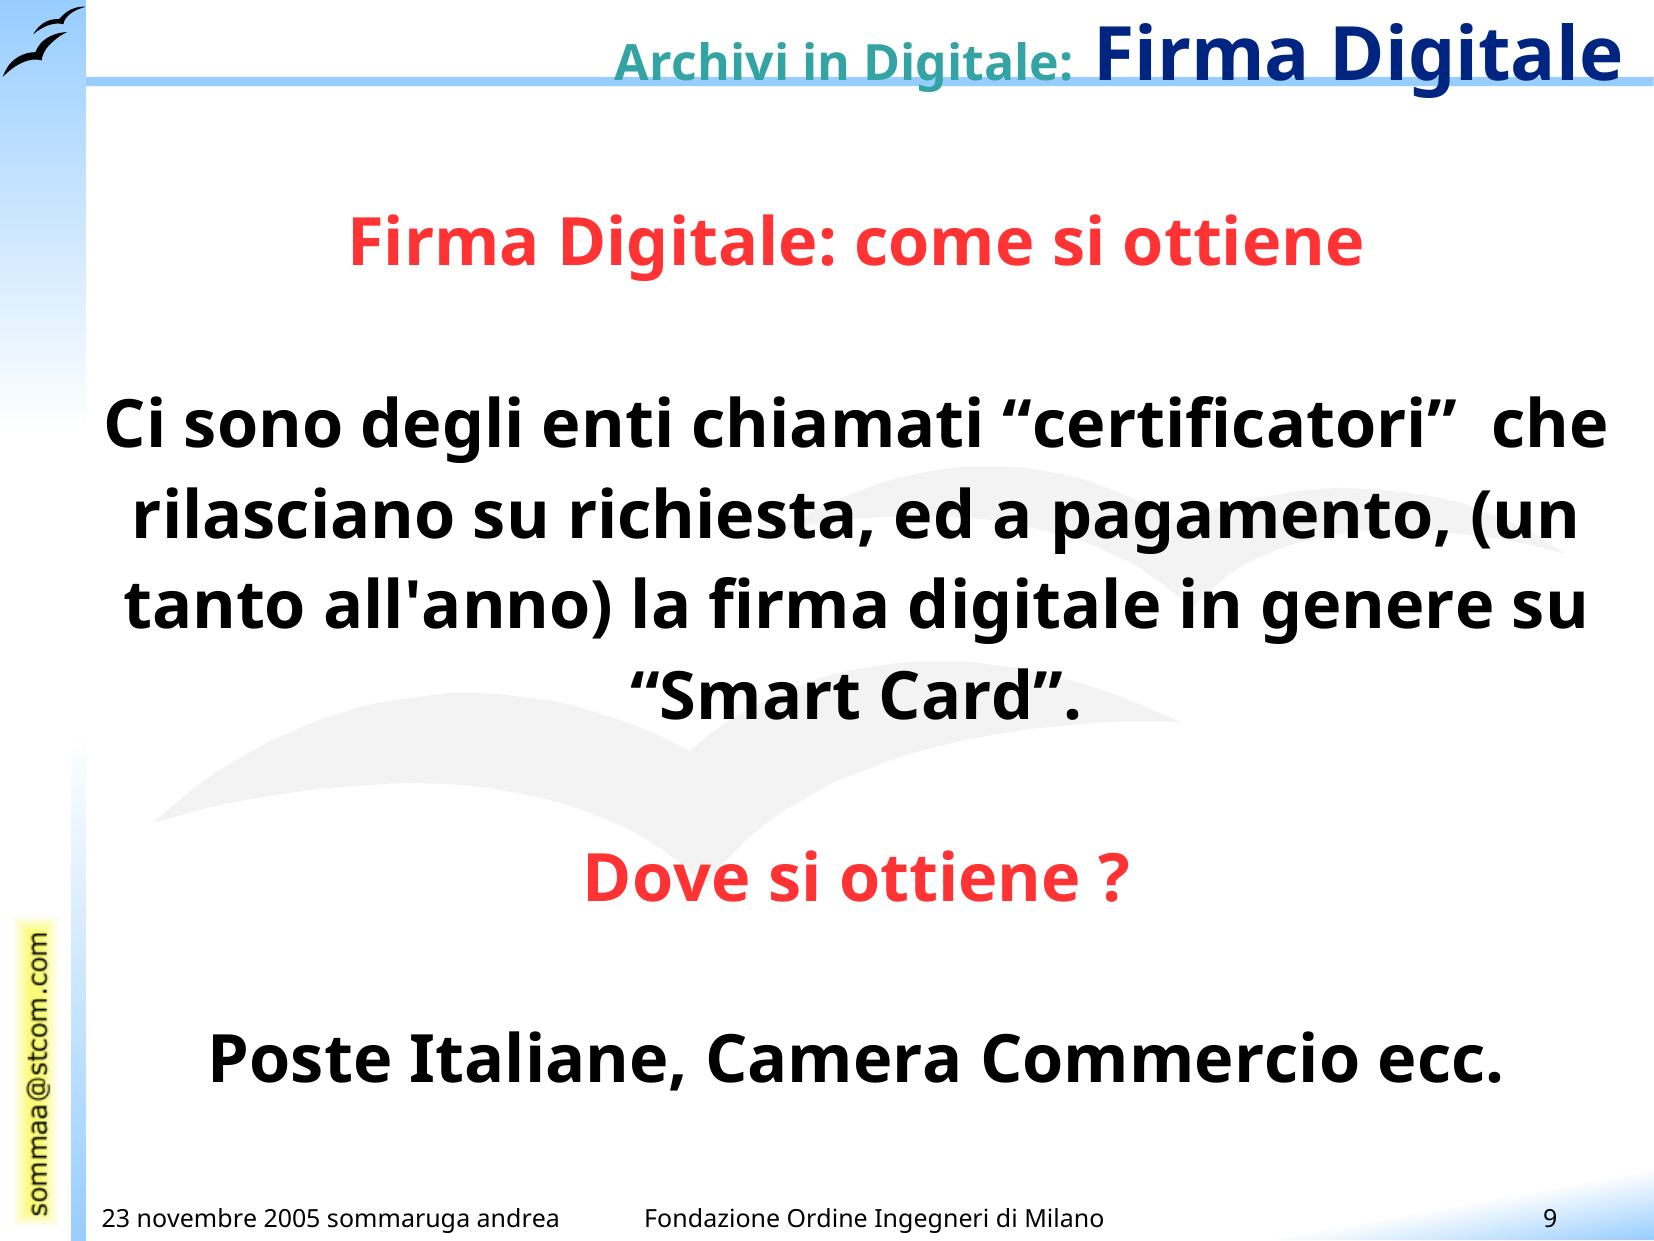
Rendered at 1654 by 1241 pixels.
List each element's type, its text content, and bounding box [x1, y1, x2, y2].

title Archivi in Digitale: Firma Digitale [85, 0, 1654, 104]
subtitle Firma Digitale: come si ottiene Ci sono degli enti chiamati “certificatori” che rilasciano su richiesta, ed a pagamento, (un tanto all'anno) la firma digitale in genere su “Smart Card”. Dove si ottiene ? Poste Italiane, Camera Commercio ecc. [85, 134, 1628, 1163]
picture [12, 915, 60, 1228]
